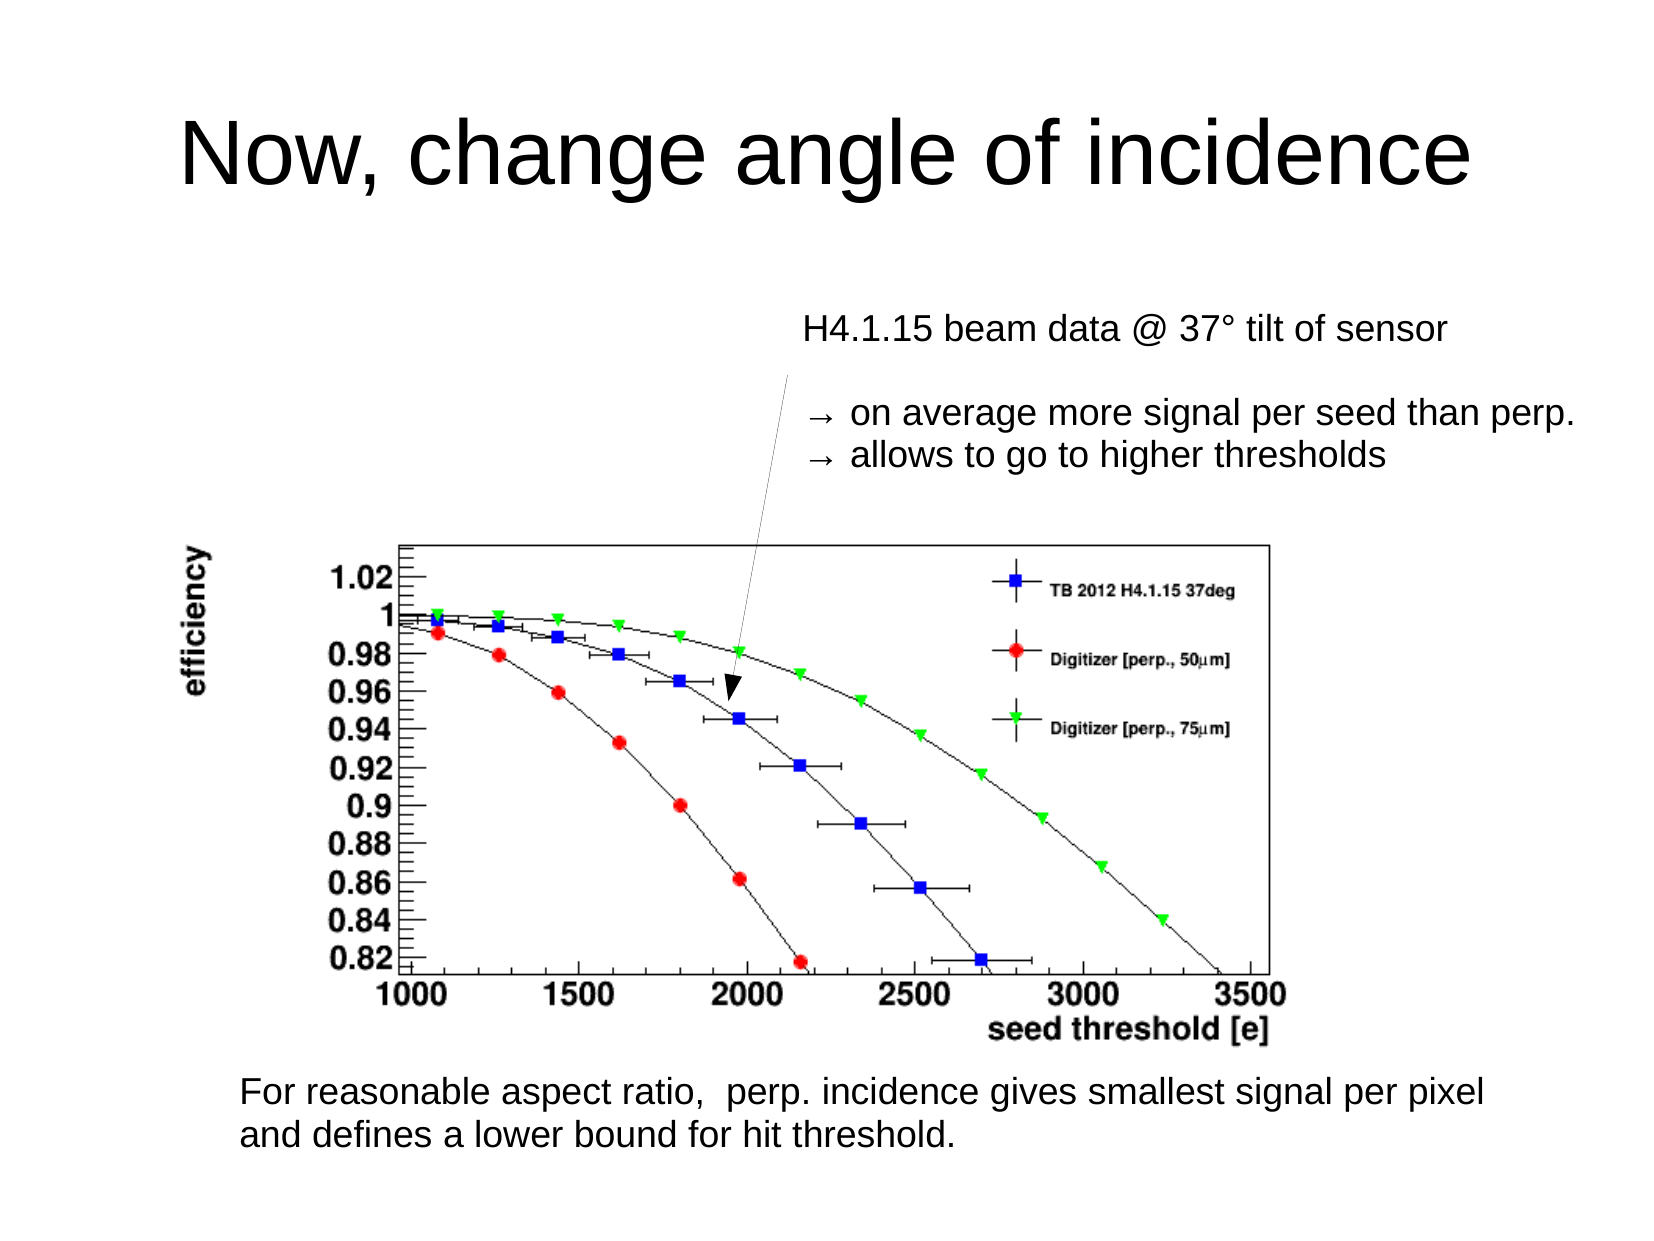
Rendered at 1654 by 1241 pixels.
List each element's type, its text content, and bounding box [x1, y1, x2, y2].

title Now, change angle of incidence [82, 49, 1571, 257]
text_box For reasonable aspect ratio, perp. incidence gives smallest signal per pixel and defines a lower bound for hit threshold. [224, 1063, 1501, 1163]
picture [150, 487, 1394, 1068]
text_box H4.1.15 beam data @ 37° tilt of sensor → on average more signal per seed than perp. → allows to go to higher thresholds [787, 300, 1602, 483]
